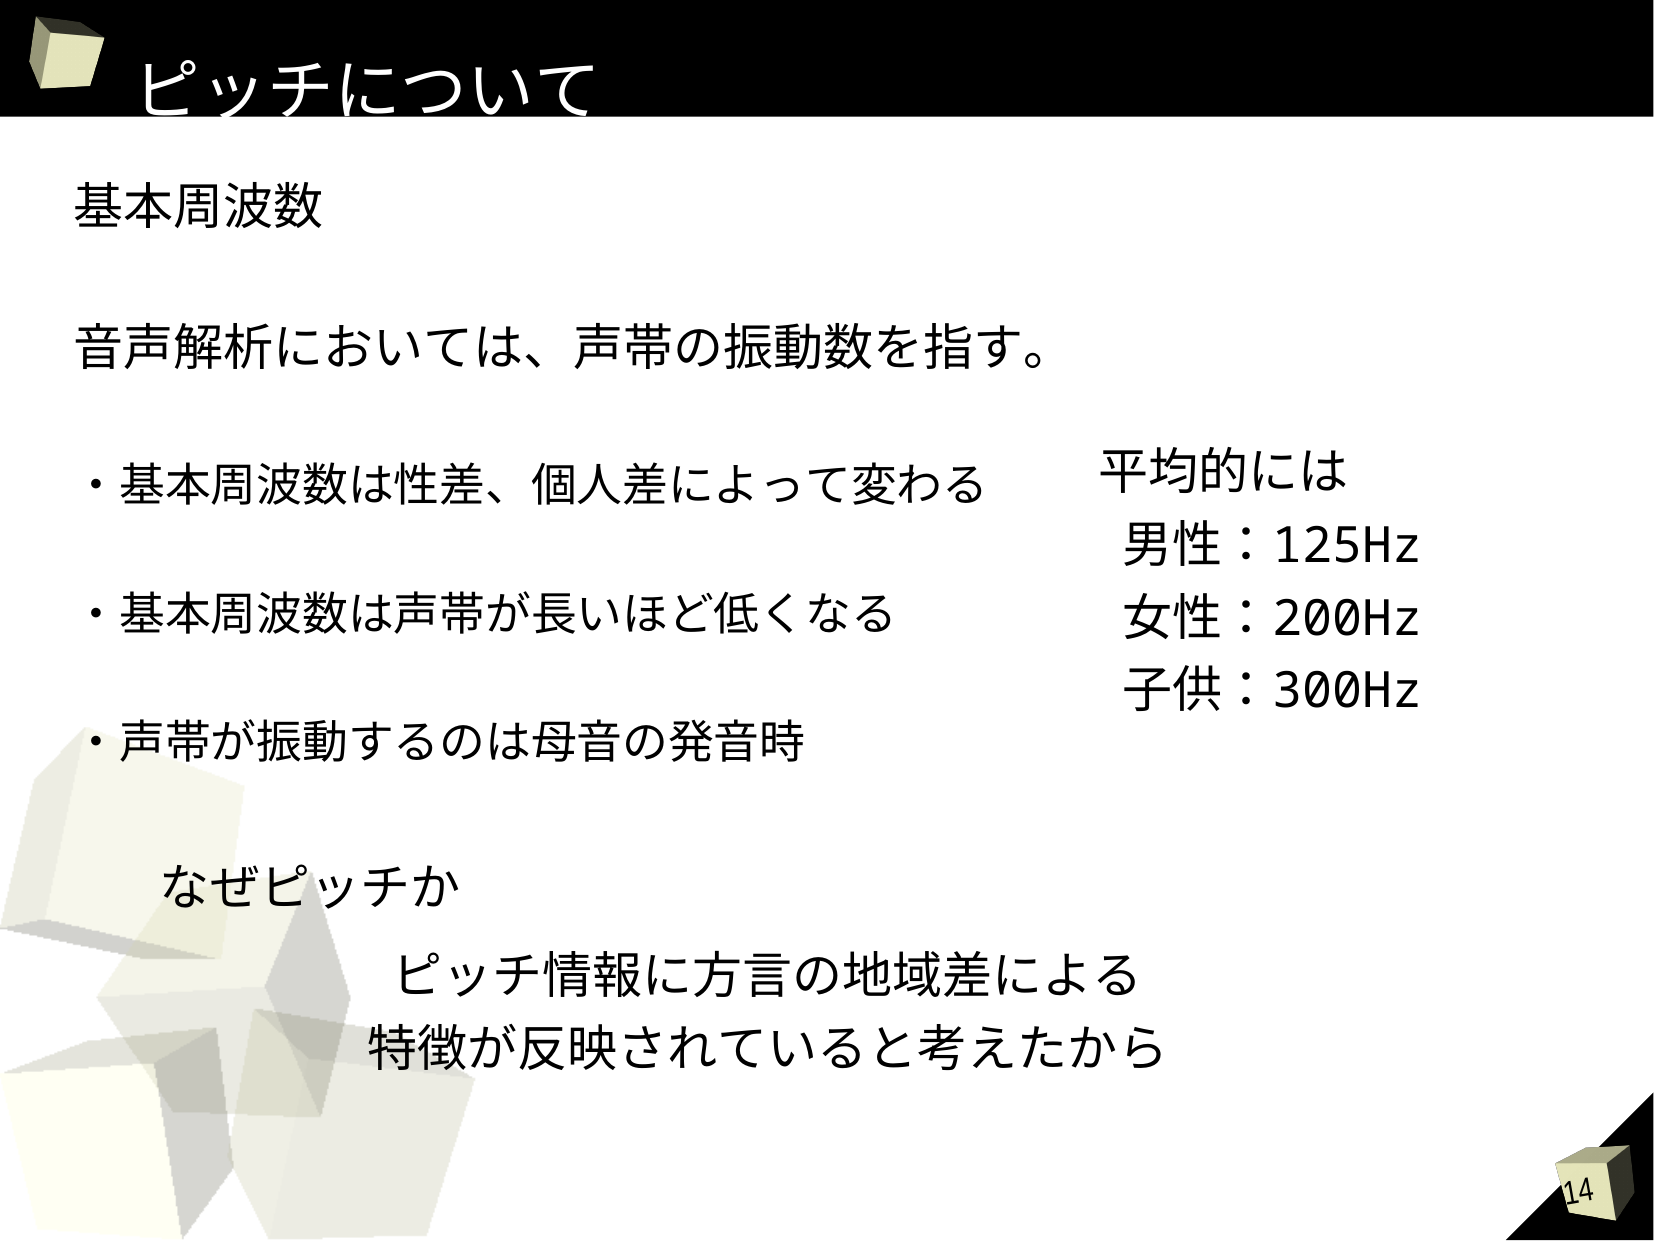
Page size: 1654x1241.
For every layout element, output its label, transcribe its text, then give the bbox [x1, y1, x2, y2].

picture [410, 750, 419, 757]
text_box 平均的には 男性：125Hz 女性：200Hz 子供：300Hz [1033, 424, 1528, 680]
text_box 基本周波数 音声解析においては、声帯の振動数を指す。 ・基本周波数は性差、個人差によって変わる ・基本周波数は声帯が長いほど低くなる ・声帯が振動するのは母音の発音時 [59, 159, 1329, 636]
picture [317, 726, 332, 730]
text_box ピッチ情報に方言の地域差による 特徴が反映されていると考えたから [265, 928, 1270, 1051]
picture [189, 727, 198, 732]
picture [447, 729, 461, 752]
picture [178, 727, 186, 732]
picture [0, 726, 477, 1241]
text_box ピッチについて [119, 29, 621, 117]
picture [365, 738, 374, 747]
text_box なぜピッチか [118, 840, 502, 916]
picture [317, 730, 332, 756]
